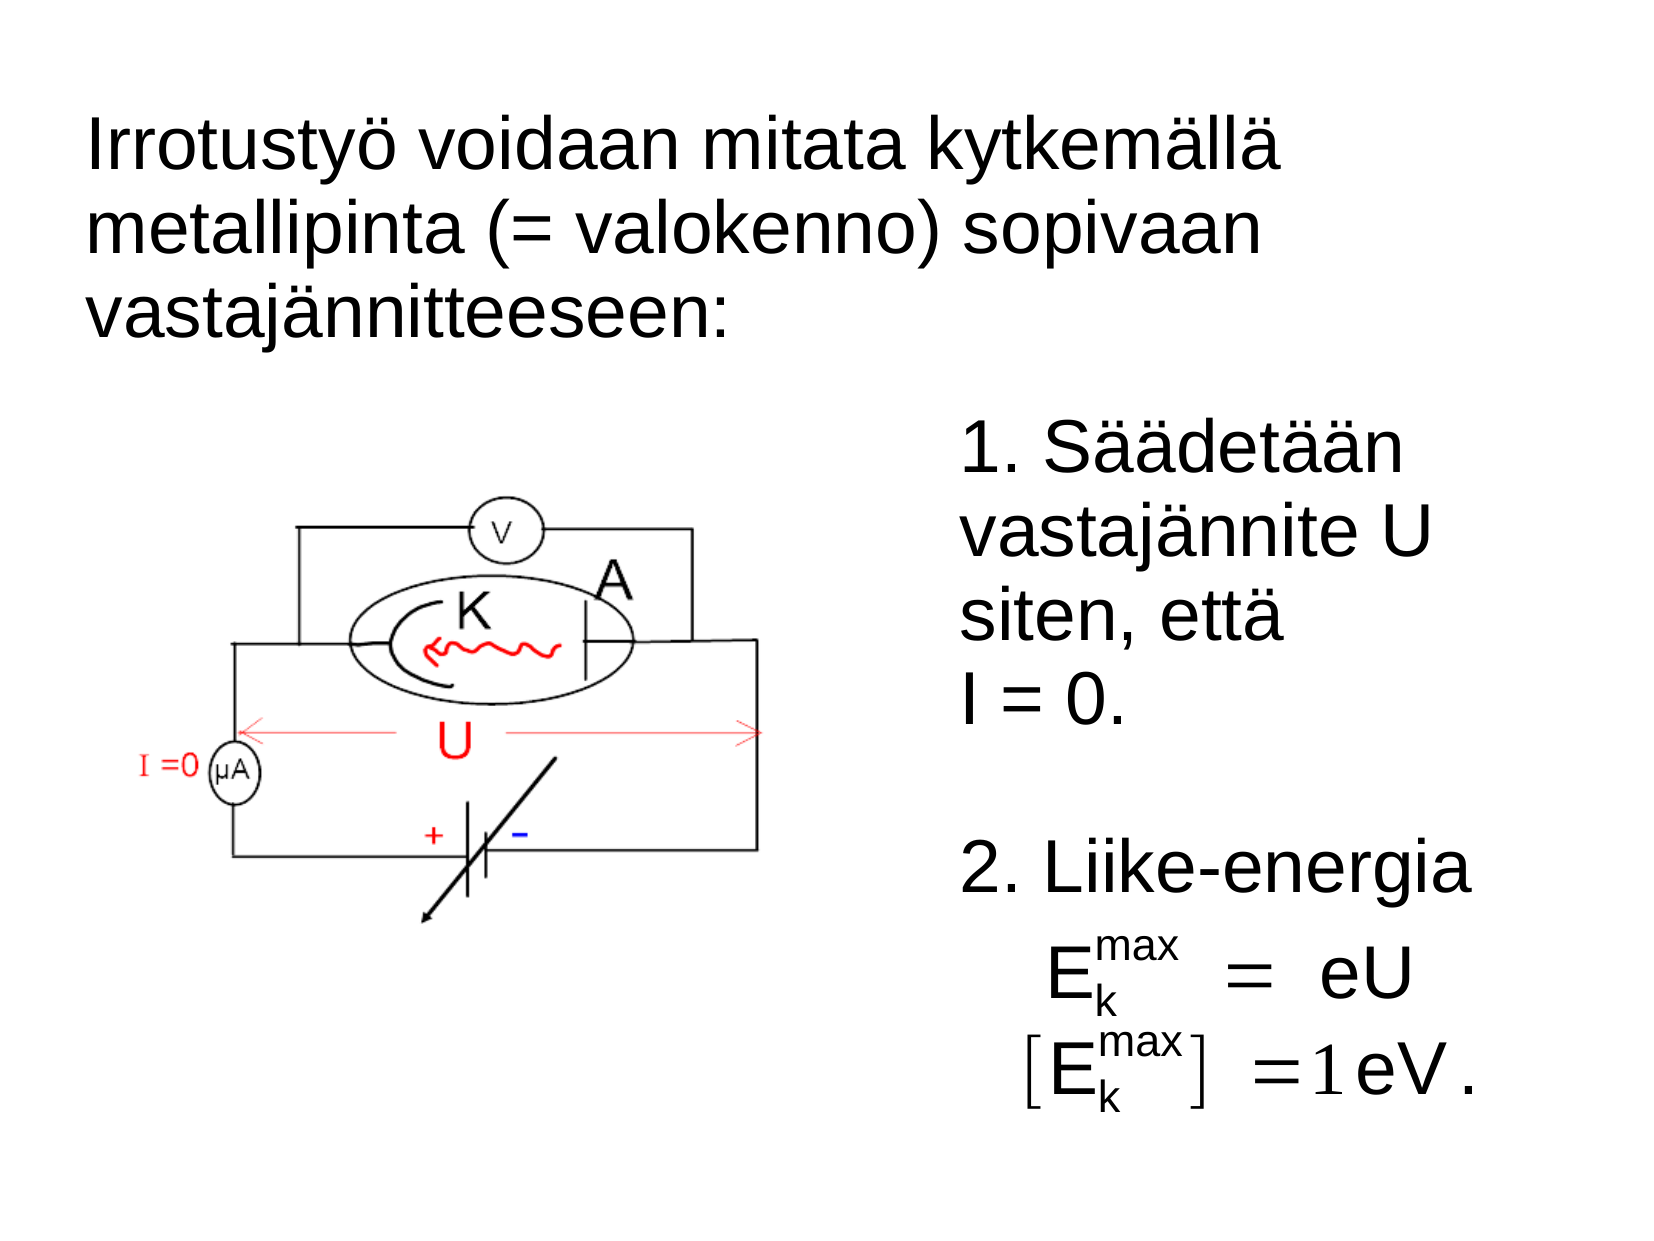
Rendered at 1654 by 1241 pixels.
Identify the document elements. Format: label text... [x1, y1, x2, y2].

text_box 1. Säädetään vastajännite U siten, että I = 0. 2. Liike-energia [944, 397, 1507, 1241]
text_box Irrotustyö voidaan mitata kytkemällä metallipinta (= valokenno) sopivaan vastajännitteeseen: [70, 94, 1571, 362]
picture [96, 432, 815, 957]
chart [1015, 921, 1485, 1123]
